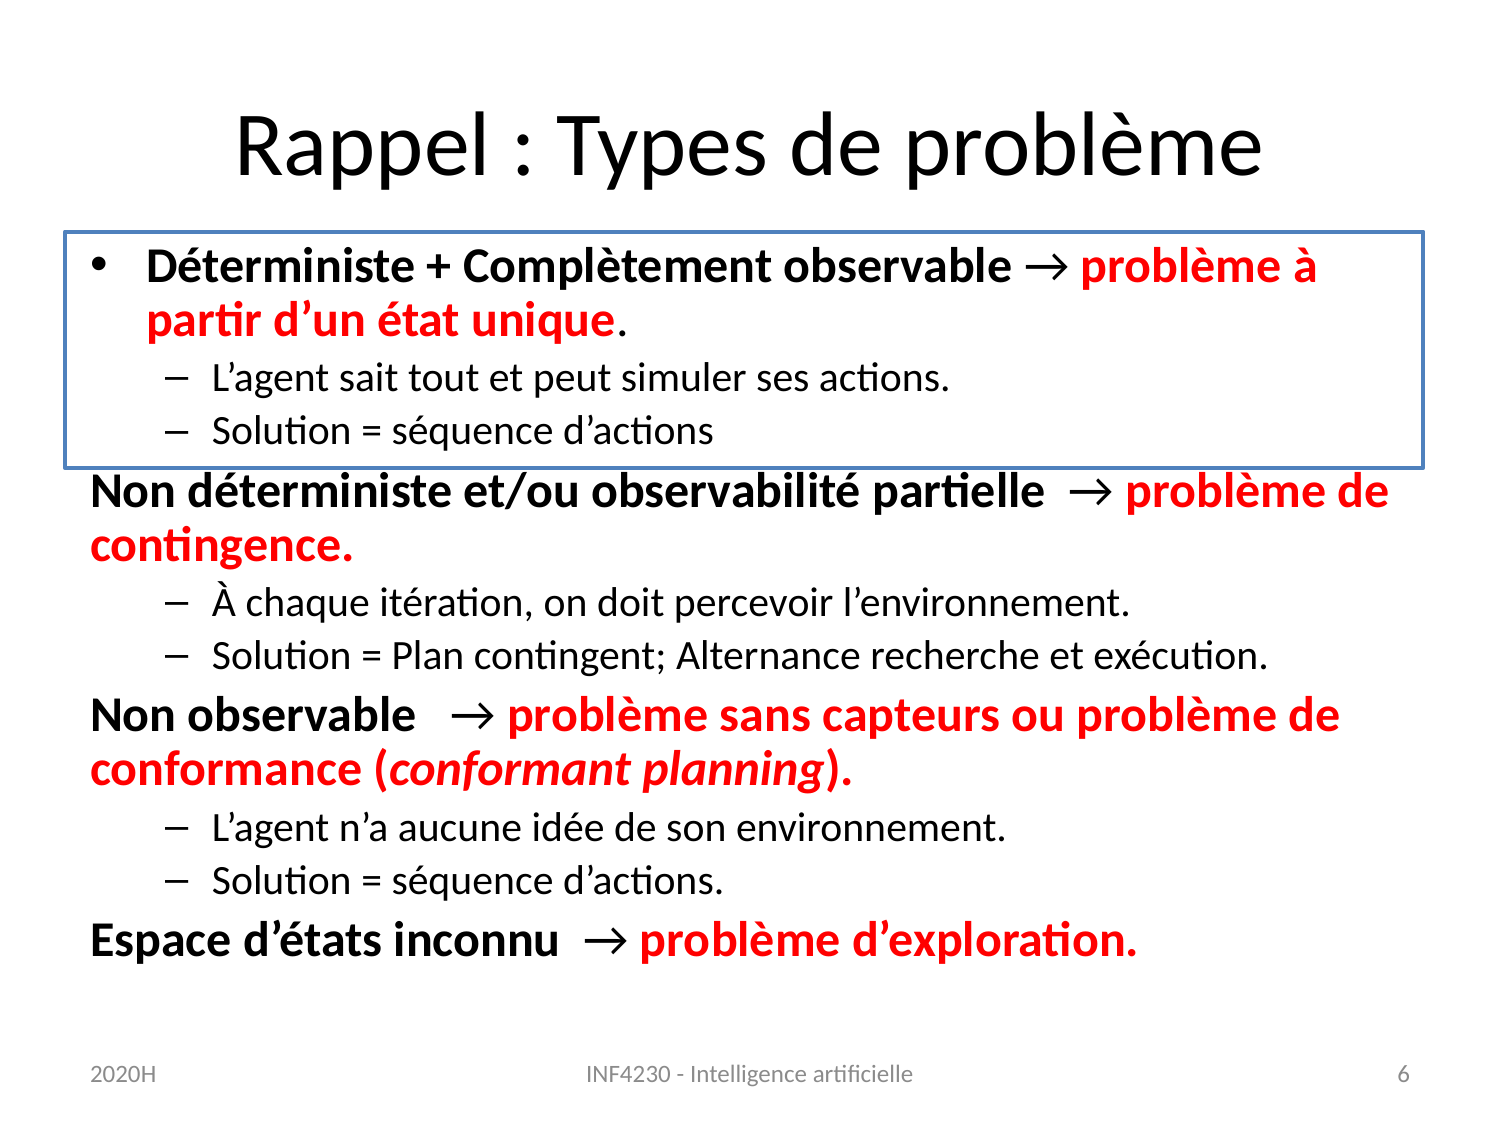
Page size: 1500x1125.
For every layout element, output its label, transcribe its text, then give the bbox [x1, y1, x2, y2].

slide_number <numéro> [1074, 1042, 1425, 1103]
title Rappel : Types de problème [75, 45, 1425, 230]
list Déterministe + Complètement observable → problème à partir d’un état unique. L’agent sait tout et peut simuler ses actions. Solution = séquence d’actions Non déterministe et/ou observabilité partielle → problème de contingence. À chaque itération, on doit percevoir l’environnement. Solution = Plan contingent; Alternance recherche et exécution. Non observable → problème sans capteurs ou problème de conformance (conformant planning). L’agent n’a aucune idée de son environnement. Solution = séquence d’actions. Espace d’états inconnu → problème d’exploration. [75, 234, 1421, 466]
footer INF4230 - Intelligence artificielle [512, 1042, 988, 1103]
list Déterministe + Complètement observable → problème à partir d’un état unique. L’agent sait tout et peut simuler ses actions. Solution = séquence d’actions Non déterministe et/ou observabilité partielle → problème de contingence. À chaque itération, on doit percevoir l’environnement. Solution = Plan contingent; Alternance recherche et exécution. Non observable → problème sans capteurs ou problème de conformance (conformant planning). L’agent n’a aucune idée de son environnement. Solution = séquence d’actions. Espace d’états inconnu → problème d’exploration. [75, 470, 1425, 1024]
slide_number 2020H [75, 1042, 425, 1103]
